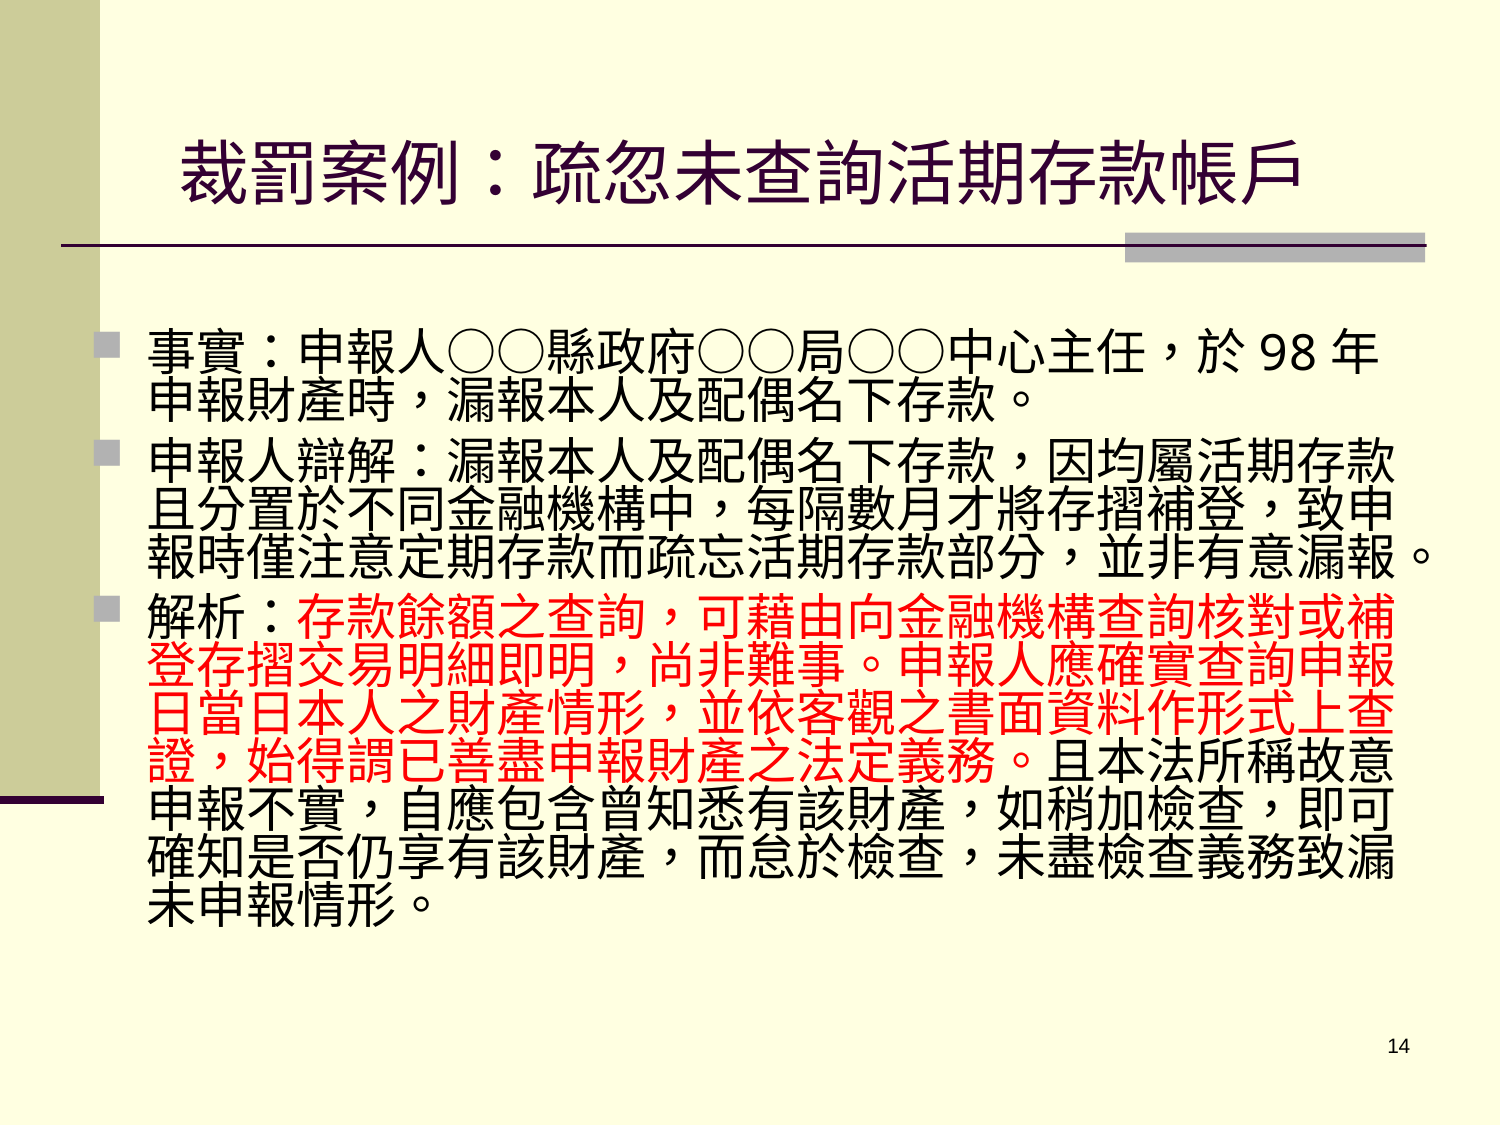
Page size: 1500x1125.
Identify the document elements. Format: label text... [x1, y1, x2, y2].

text_box <編號> [1112, 1025, 1426, 1101]
title 裁罰案例：疏忽未查詢活期存款帳戶 [29, 75, 1459, 268]
list 事實：申報人○○縣政府○○局○○中心主任，於98年申報財產時，漏報本人及配偶名下存款。 申報人辯解：漏報本人及配偶名下存款，因均屬活期存款且分置於不同金融機構中，每隔數月才將存摺補登，致申報時僅注意定期存款而疏忘活期存款部分，並非有意漏報。 解析：存款餘額之查詢，可藉由向金融機構查詢核對或補登存摺交易明細即明，尚非難事。申報人應確實查詢申報日當日本人之財產情形，並依客觀之書面資料作形式上查證，始得謂已善盡申報財產之法定義務。且本法所稱故意申報不實，自應包含曾知悉有該財產，如稍加檢查，即可確知是否仍享有該財產，而怠於檢查，未盡檢查義務致漏未申報情形。 [75, 324, 1426, 1024]
